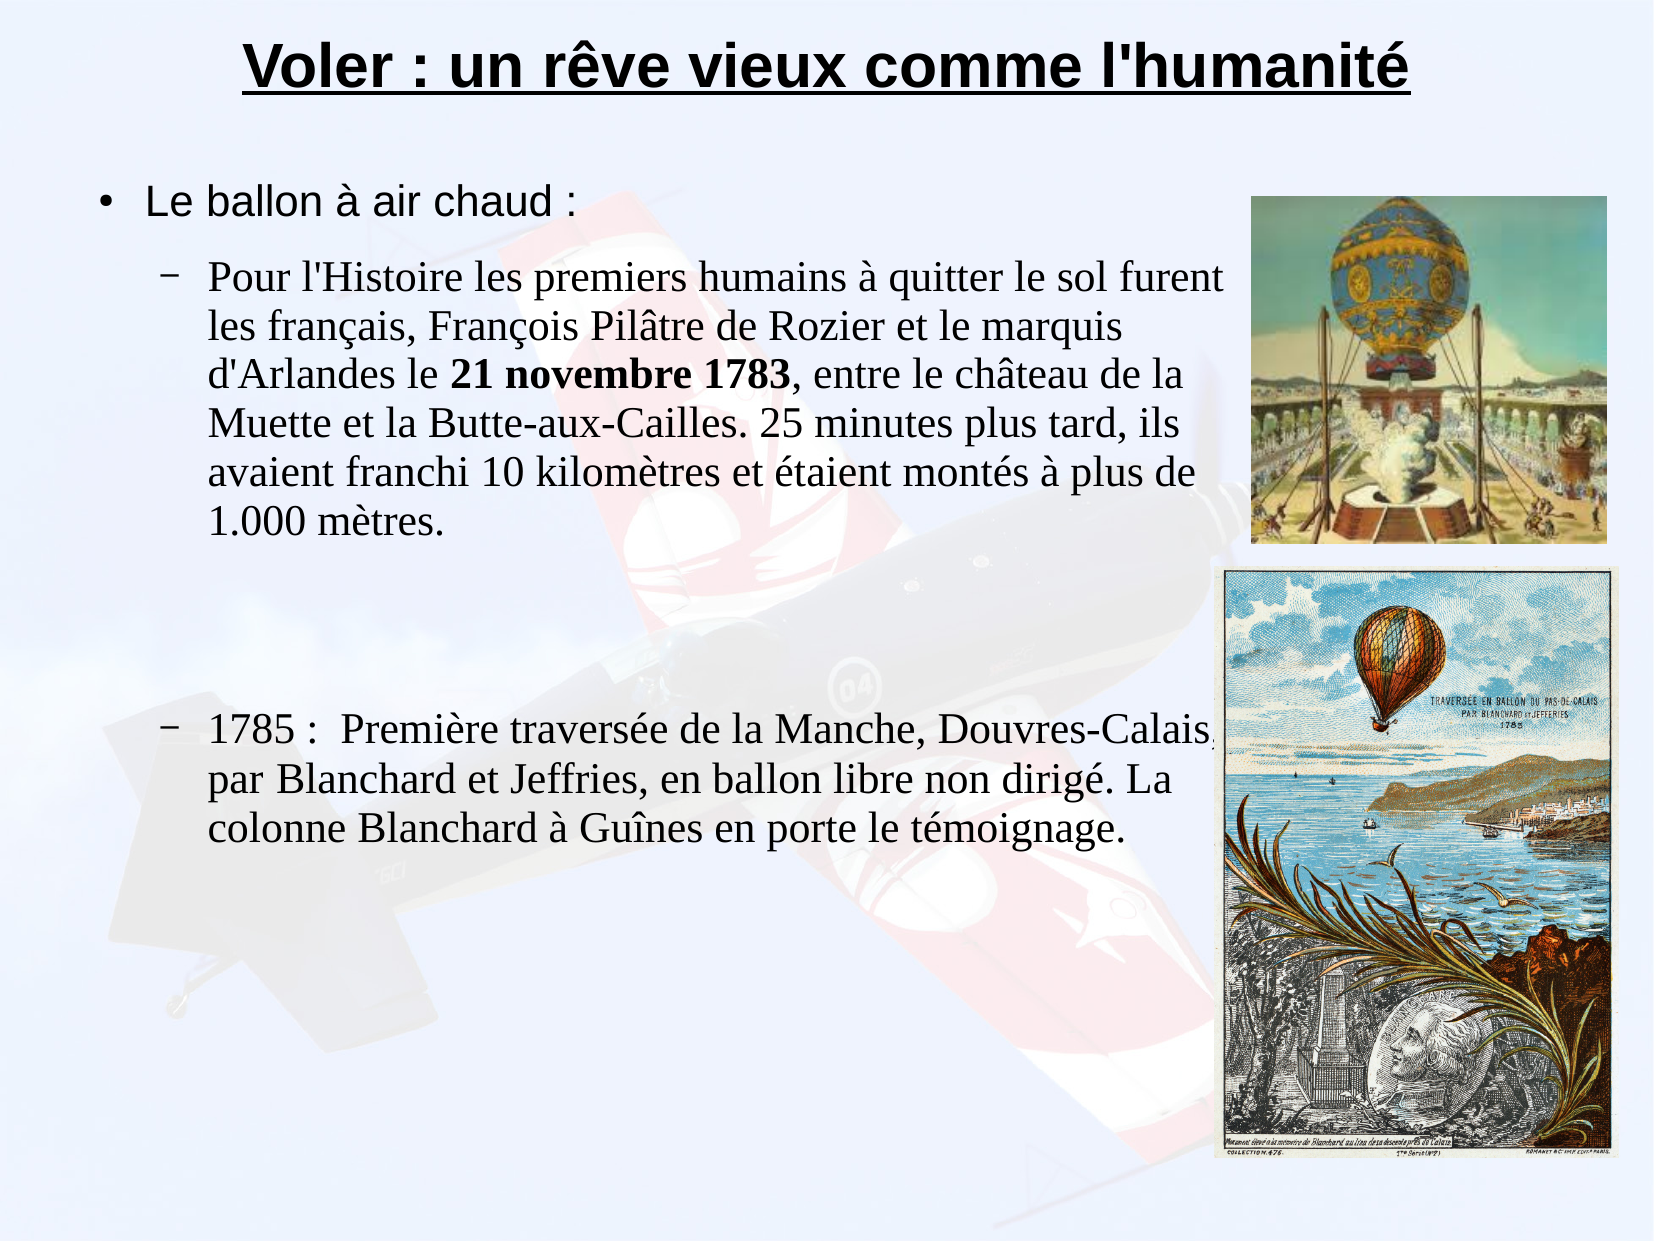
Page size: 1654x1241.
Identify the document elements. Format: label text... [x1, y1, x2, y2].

title Voler : un rêve vieux comme l'humanité [82, 31, 1571, 101]
list Le ballon à air chaud : Pour l'Histoire les premiers humains à quitter le sol furent les français, François Pilâtre de Rozier et le marquis d'Arlandes le 21 novembre 1783, entre le château de la Muette et la Butte-aux-Cailles. 25 minutes plus tard, ils avaient franchi 10 kilomètres et étaient montés à plus de 1.000 mètres. 1785 : Première traversée de la Manche, Douvres-Calais, par Blanchard et Jeffries, en ballon libre non dirigé. La colonne Blanchard à Guînes en porte le témoignage. [82, 177, 1229, 897]
picture [0, 0, 1654, 1241]
